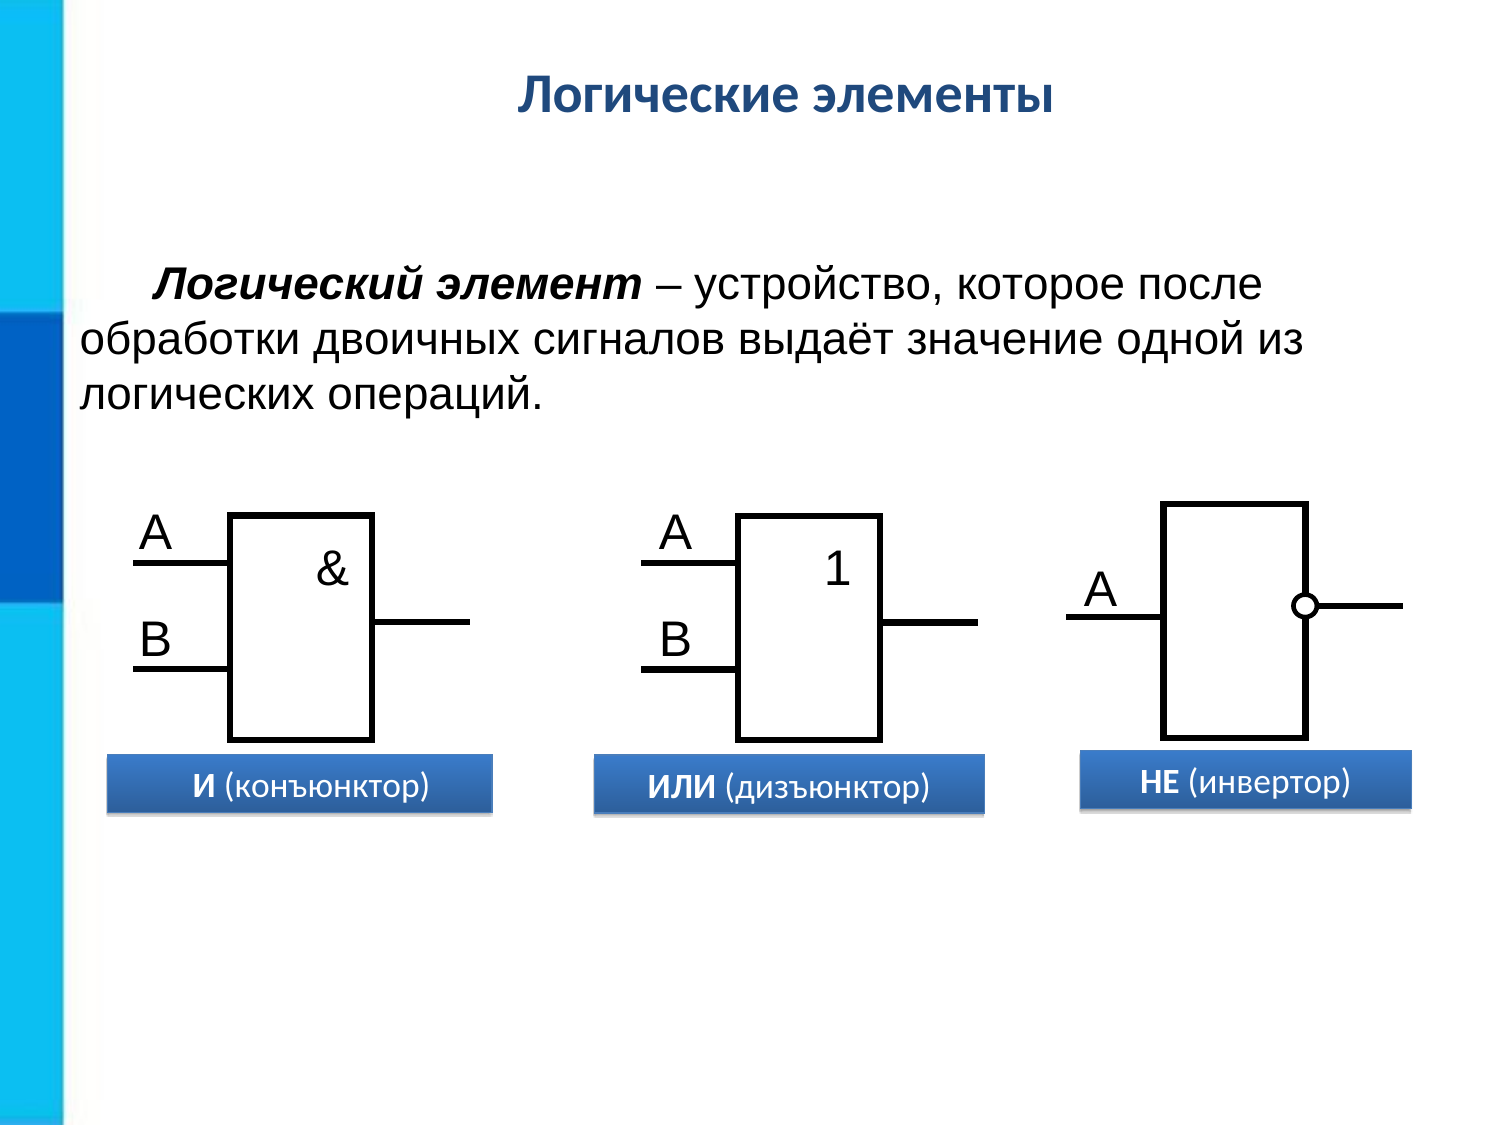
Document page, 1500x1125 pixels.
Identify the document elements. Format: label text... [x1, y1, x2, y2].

text_box В [643, 598, 703, 674]
text_box [1293, 594, 1317, 618]
text_box И (конъюнктор) [107, 754, 493, 813]
text_box НЕ (инвертор) [1080, 750, 1412, 809]
text_box & [301, 527, 361, 604]
text_box ИЛИ (дизъюнктор) [594, 755, 985, 814]
text_box А [123, 492, 184, 568]
text_box А [1068, 549, 1128, 625]
text_box Логические элементы [147, 48, 1426, 132]
text_box Логический элемент – устройство, которое после обработки двоичных сигналов выдаёт значение одной из логических операций. [64, 245, 1500, 427]
text_box А [643, 492, 703, 568]
picture [0, 0, 1500, 1125]
text_box 1 [809, 527, 869, 604]
text_box В [123, 598, 184, 674]
